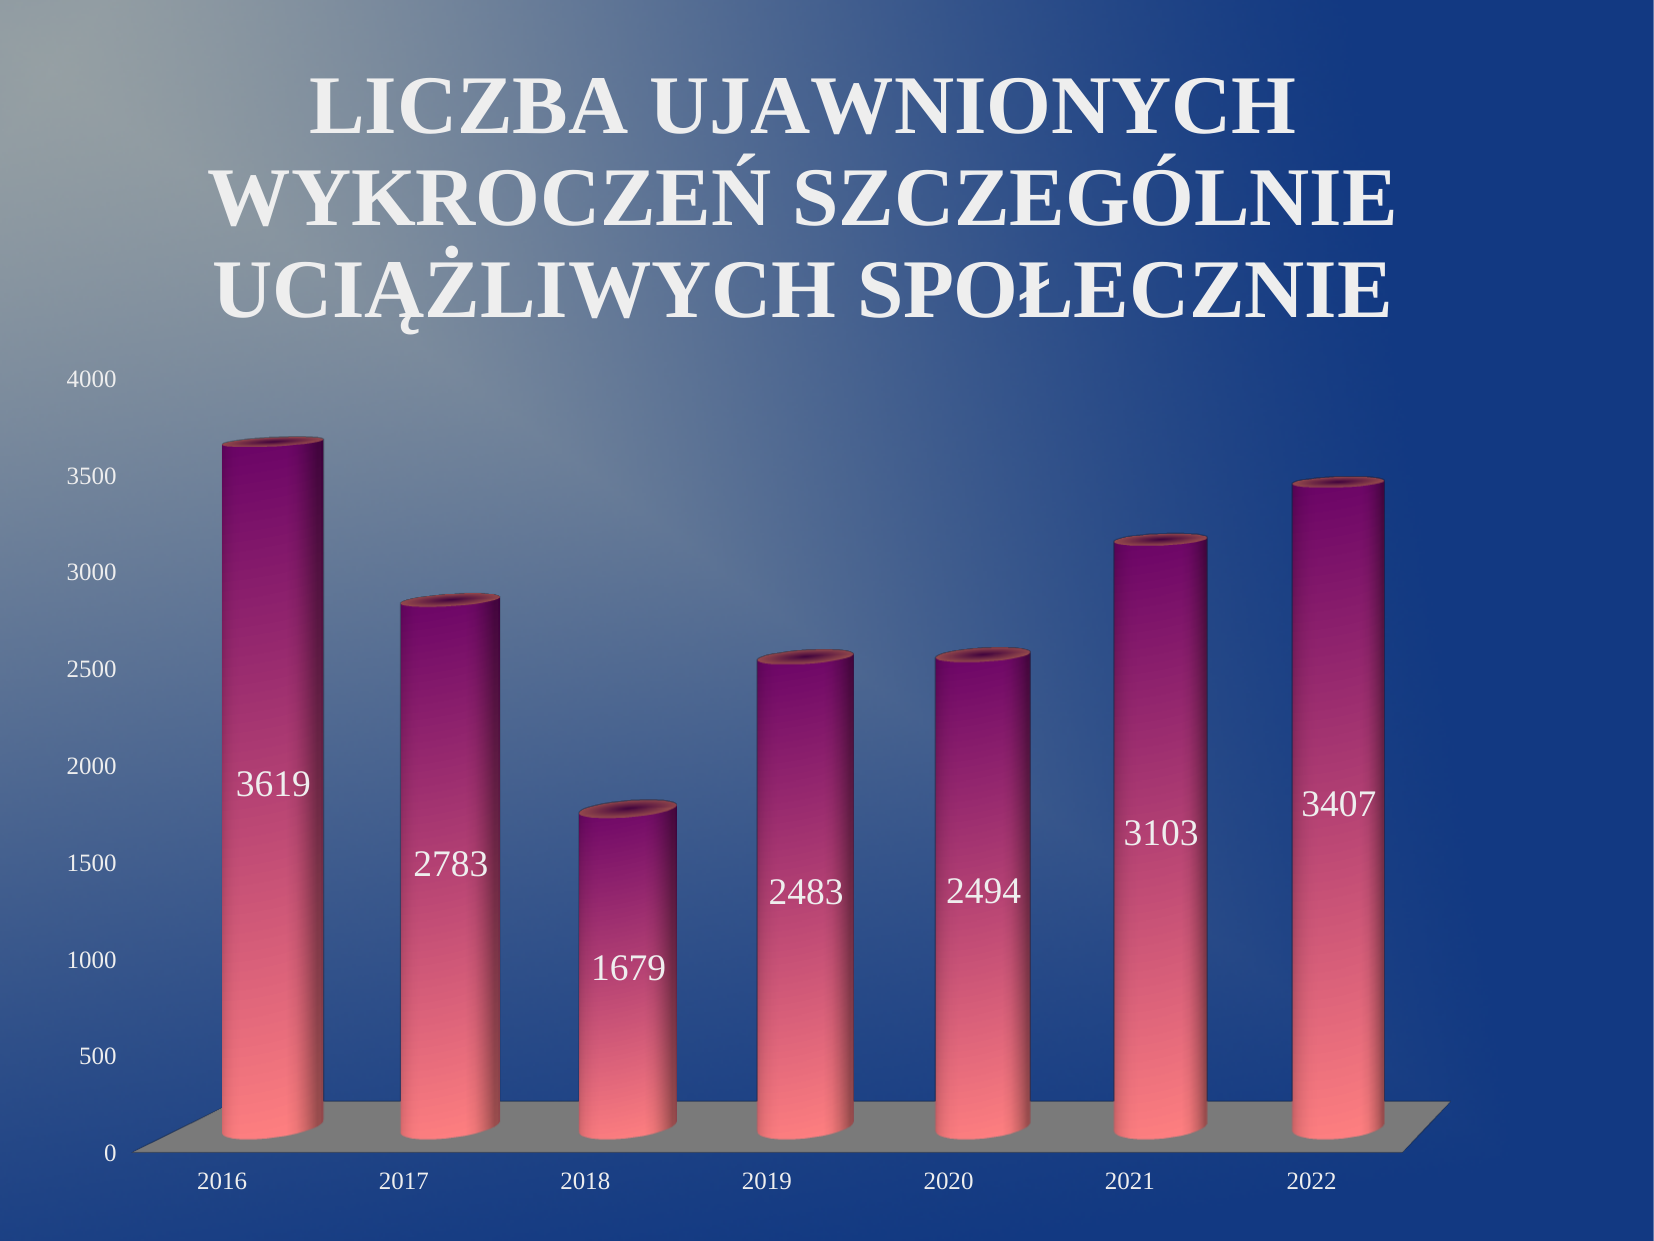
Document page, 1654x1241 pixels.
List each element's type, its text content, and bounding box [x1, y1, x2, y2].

title LICZBA UJAWNIONYCH WYKROCZEŃ SZCZEGÓLNIE UCIĄŻLIWYCH SPOŁECZNIE [58, 0, 1548, 283]
picture [0, 0, 1654, 1241]
chart [23, 283, 1548, 1198]
